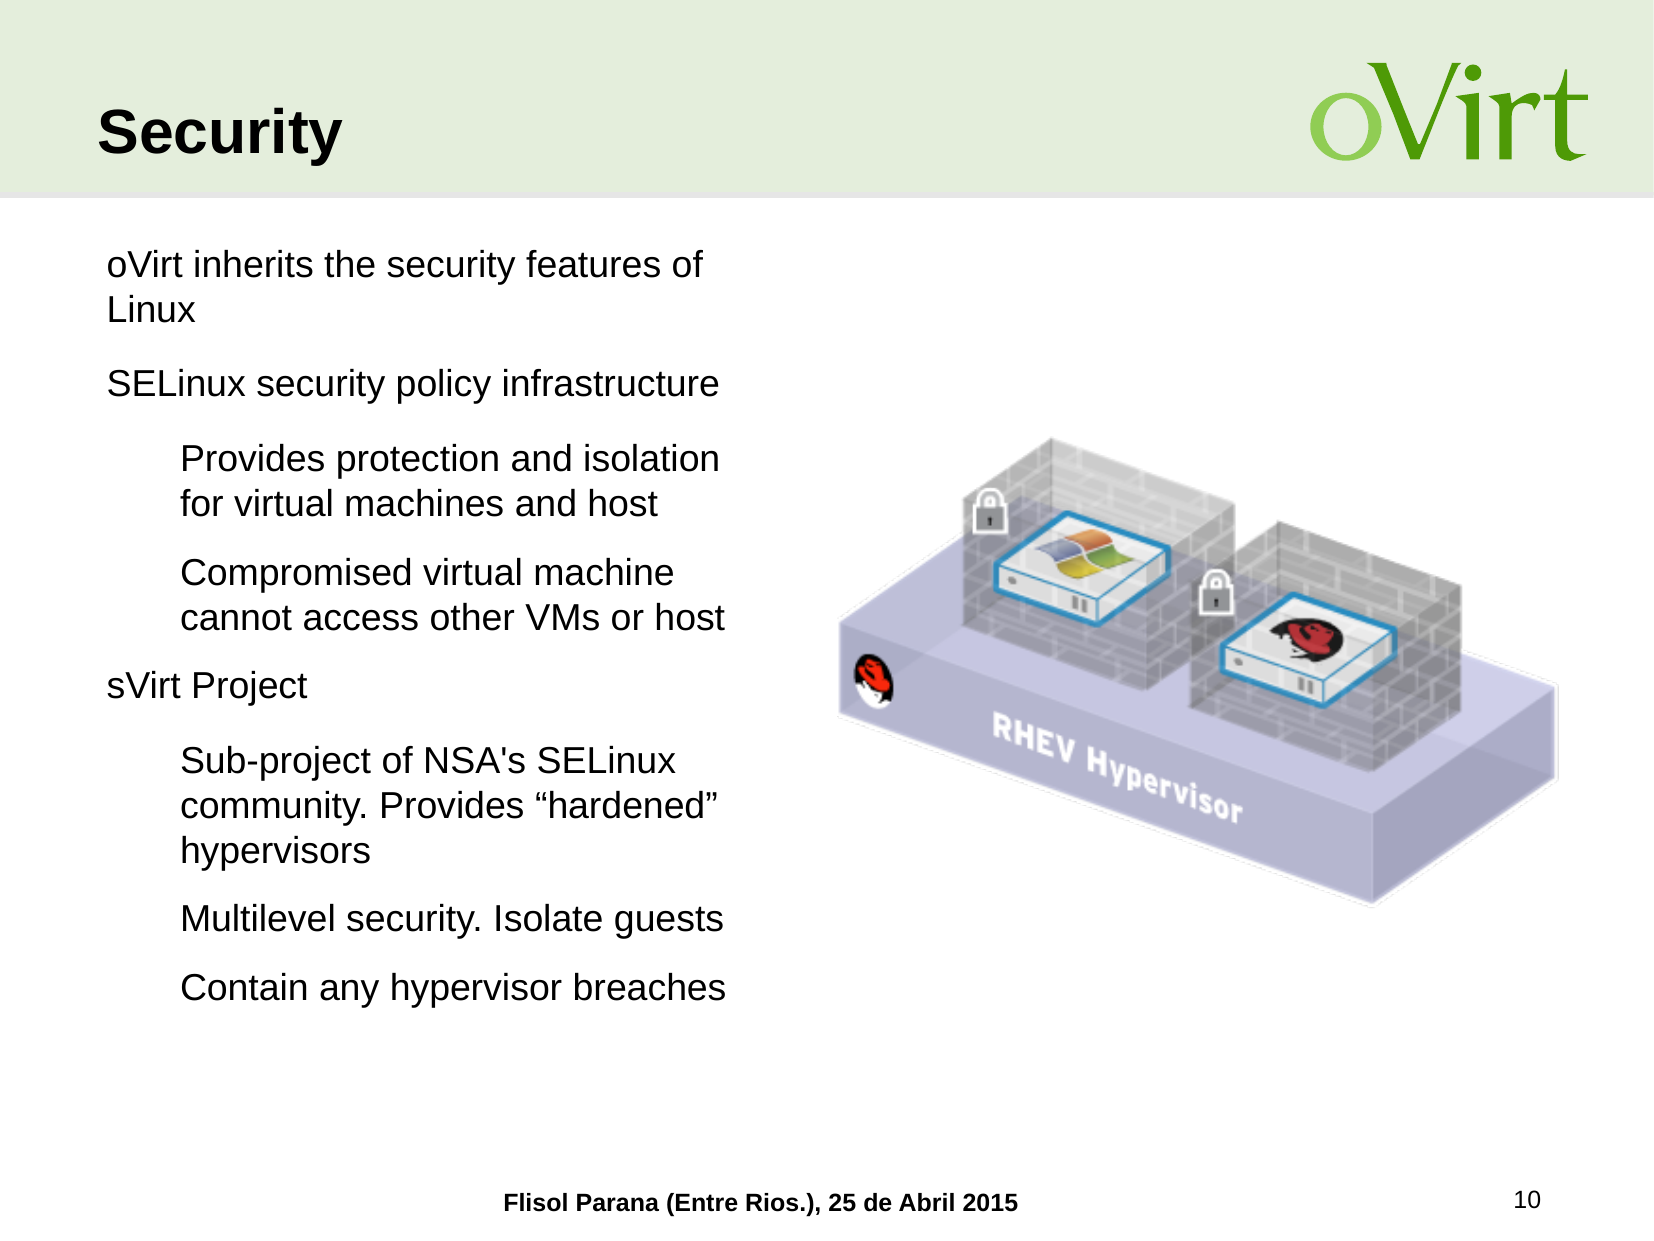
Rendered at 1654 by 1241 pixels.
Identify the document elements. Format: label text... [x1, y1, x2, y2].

picture [837, 420, 1604, 910]
title Security [82, 37, 1571, 226]
list oVirt inherits the security features of Linux SELinux security policy infrastructure Provides protection and isolation for virtual machines and host Compromised virtual machine cannot access other VMs or host sVirt Project Sub-project of NSA's SELinux community. Provides “hardened” hypervisors Multilevel security. Isolate guests Contain any hypervisor breaches [76, 232, 784, 1073]
